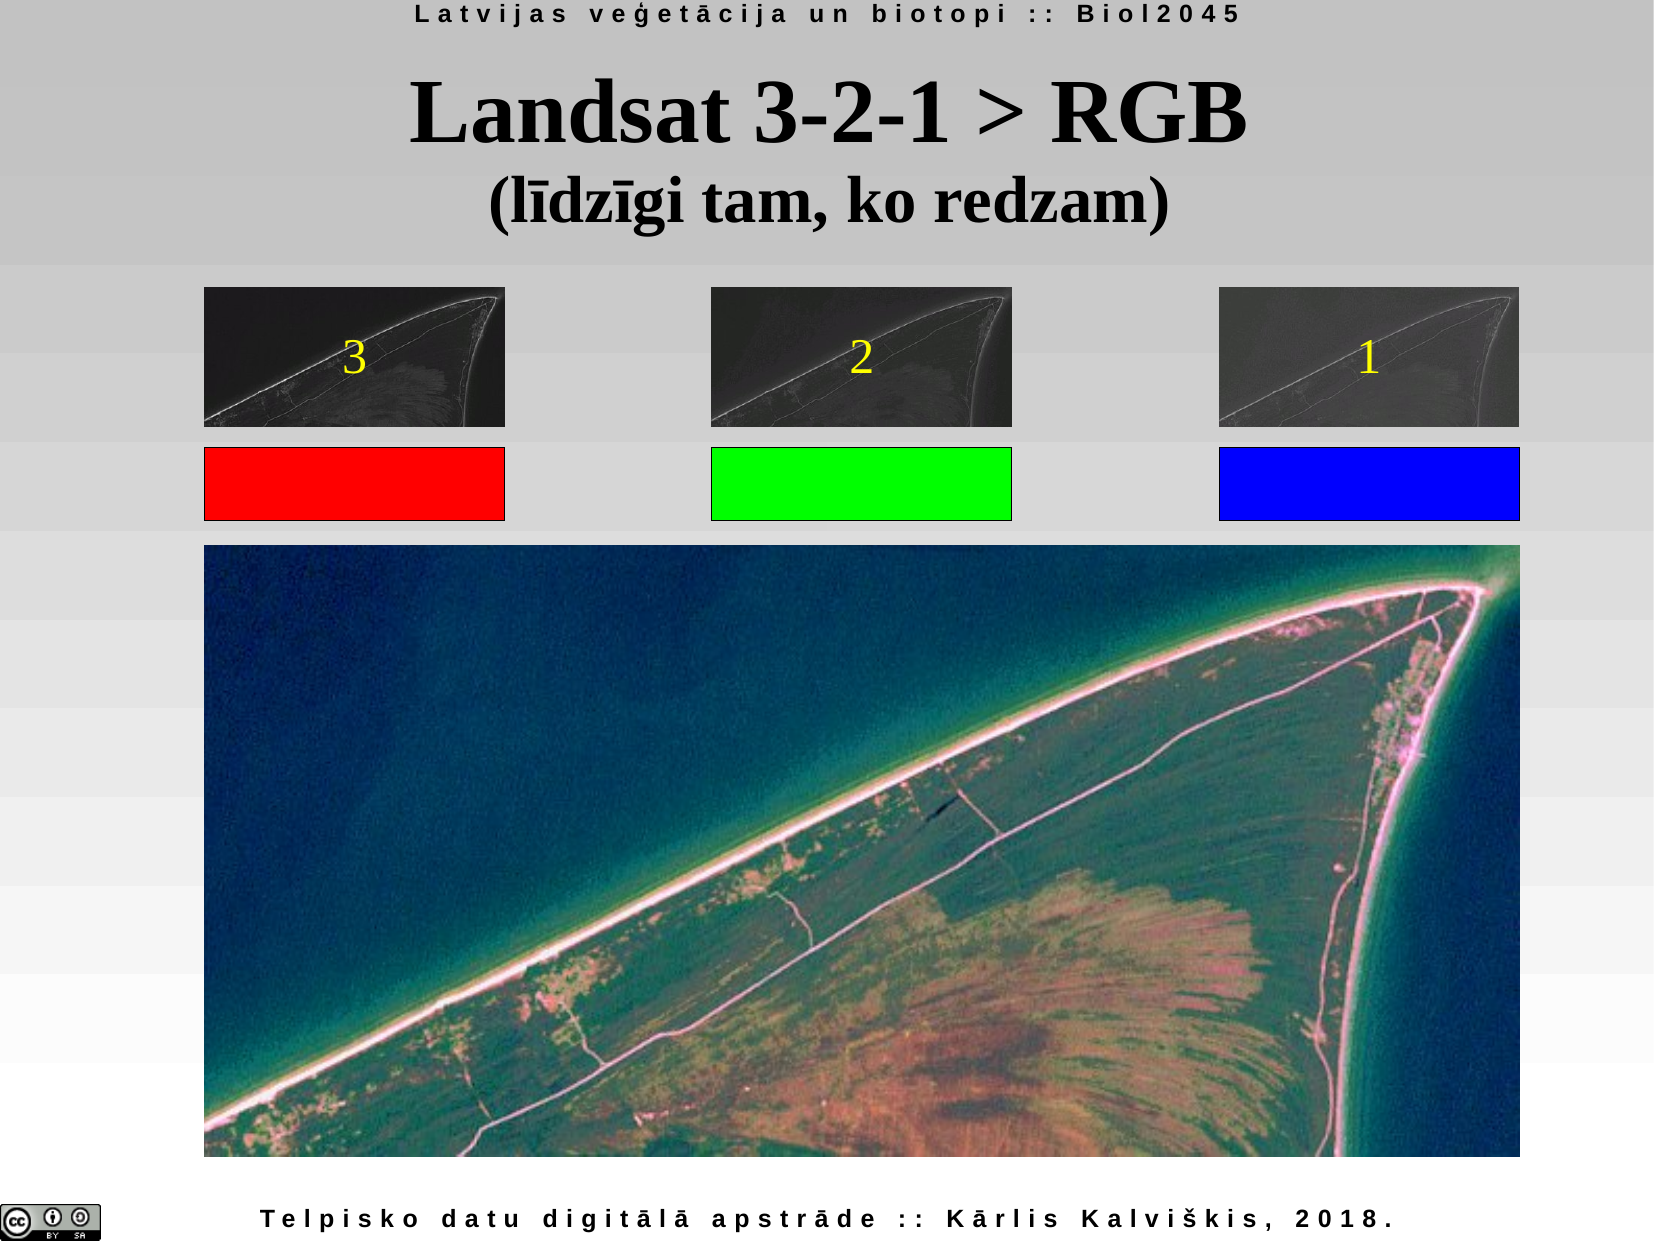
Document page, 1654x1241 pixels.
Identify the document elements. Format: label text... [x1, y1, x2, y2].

text_box [711, 447, 1012, 521]
text_box [204, 447, 505, 521]
text_box [1219, 447, 1520, 521]
title Landsat 3-2-1 > RGB (līdzīgi tam, ko redzam) [34, 61, 1626, 296]
picture [0, 0, 1654, 1241]
